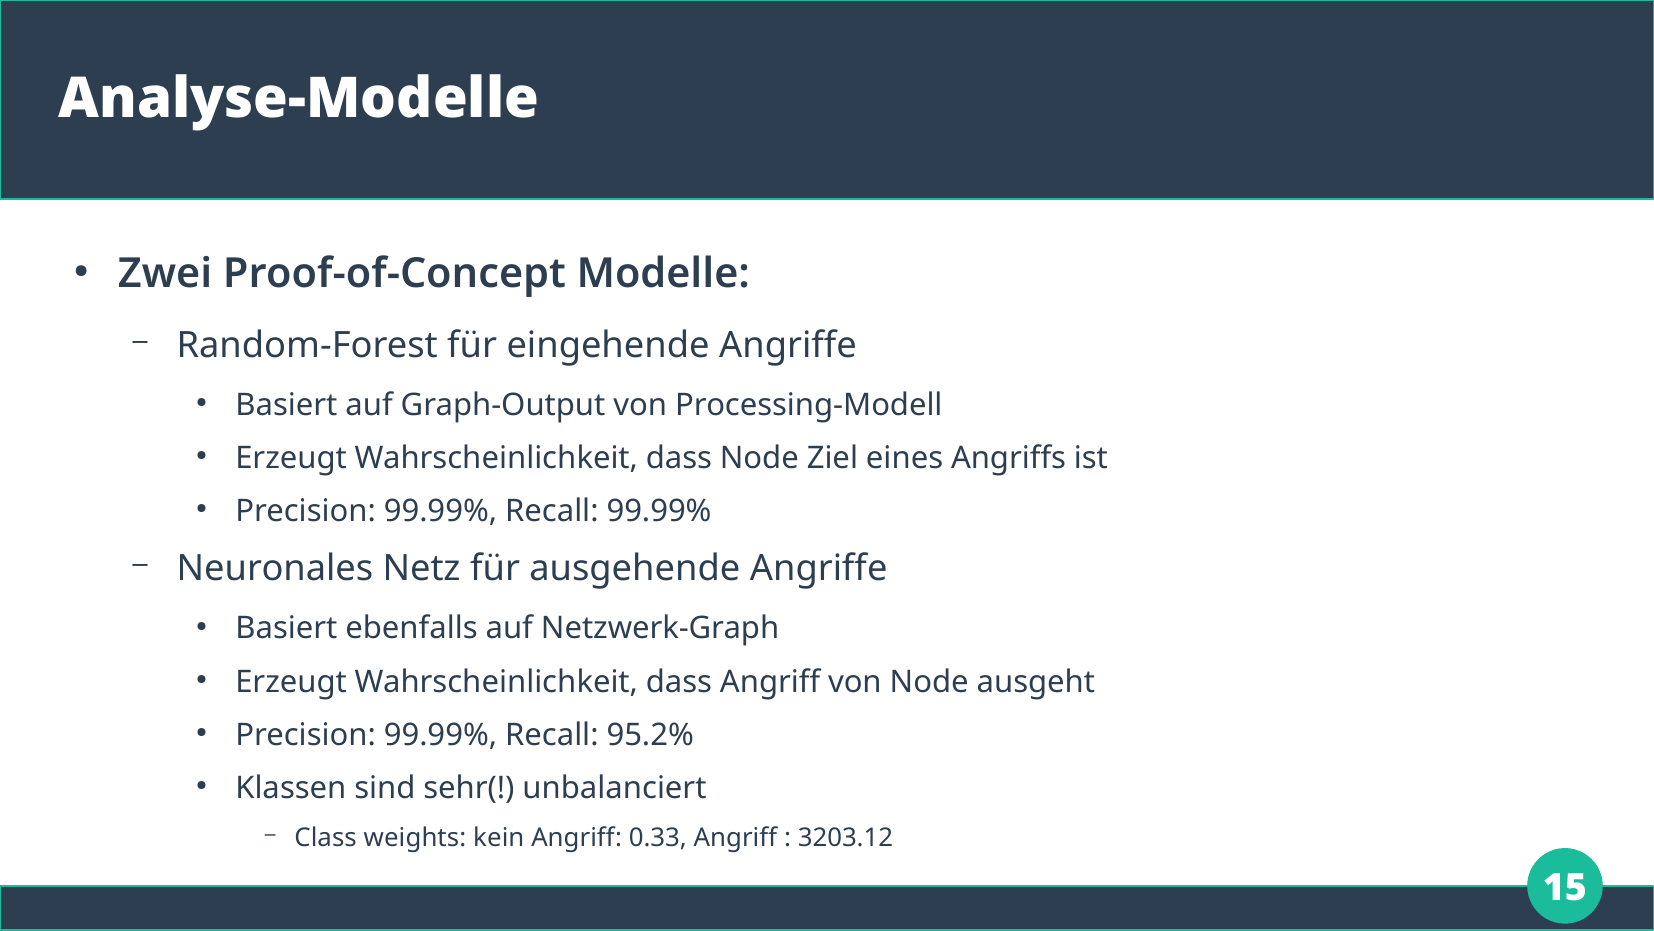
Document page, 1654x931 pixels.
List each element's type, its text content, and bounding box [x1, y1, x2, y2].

title Analyse-Modelle [59, 37, 1595, 155]
list Zwei Proof-of-Concept Modelle: Random-Forest für eingehende Angriffe Basiert auf Graph-Output von Processing-Modell Erzeugt Wahrscheinlichkeit, dass Node Ziel eines Angriffs ist Precision: 99.99%, Recall: 99.99% Neuronales Netz für ausgehende Angriffe Basiert ebenfalls auf Netzwerk-Graph Erzeugt Wahrscheinlichkeit, dass Angriff von Node ausgeht Precision: 99.99%, Recall: 95.2% Klassen sind sehr(!) unbalanciert Class weights: kein Angriff: 0.33, Angriff : 3203.12 [59, 243, 1595, 864]
